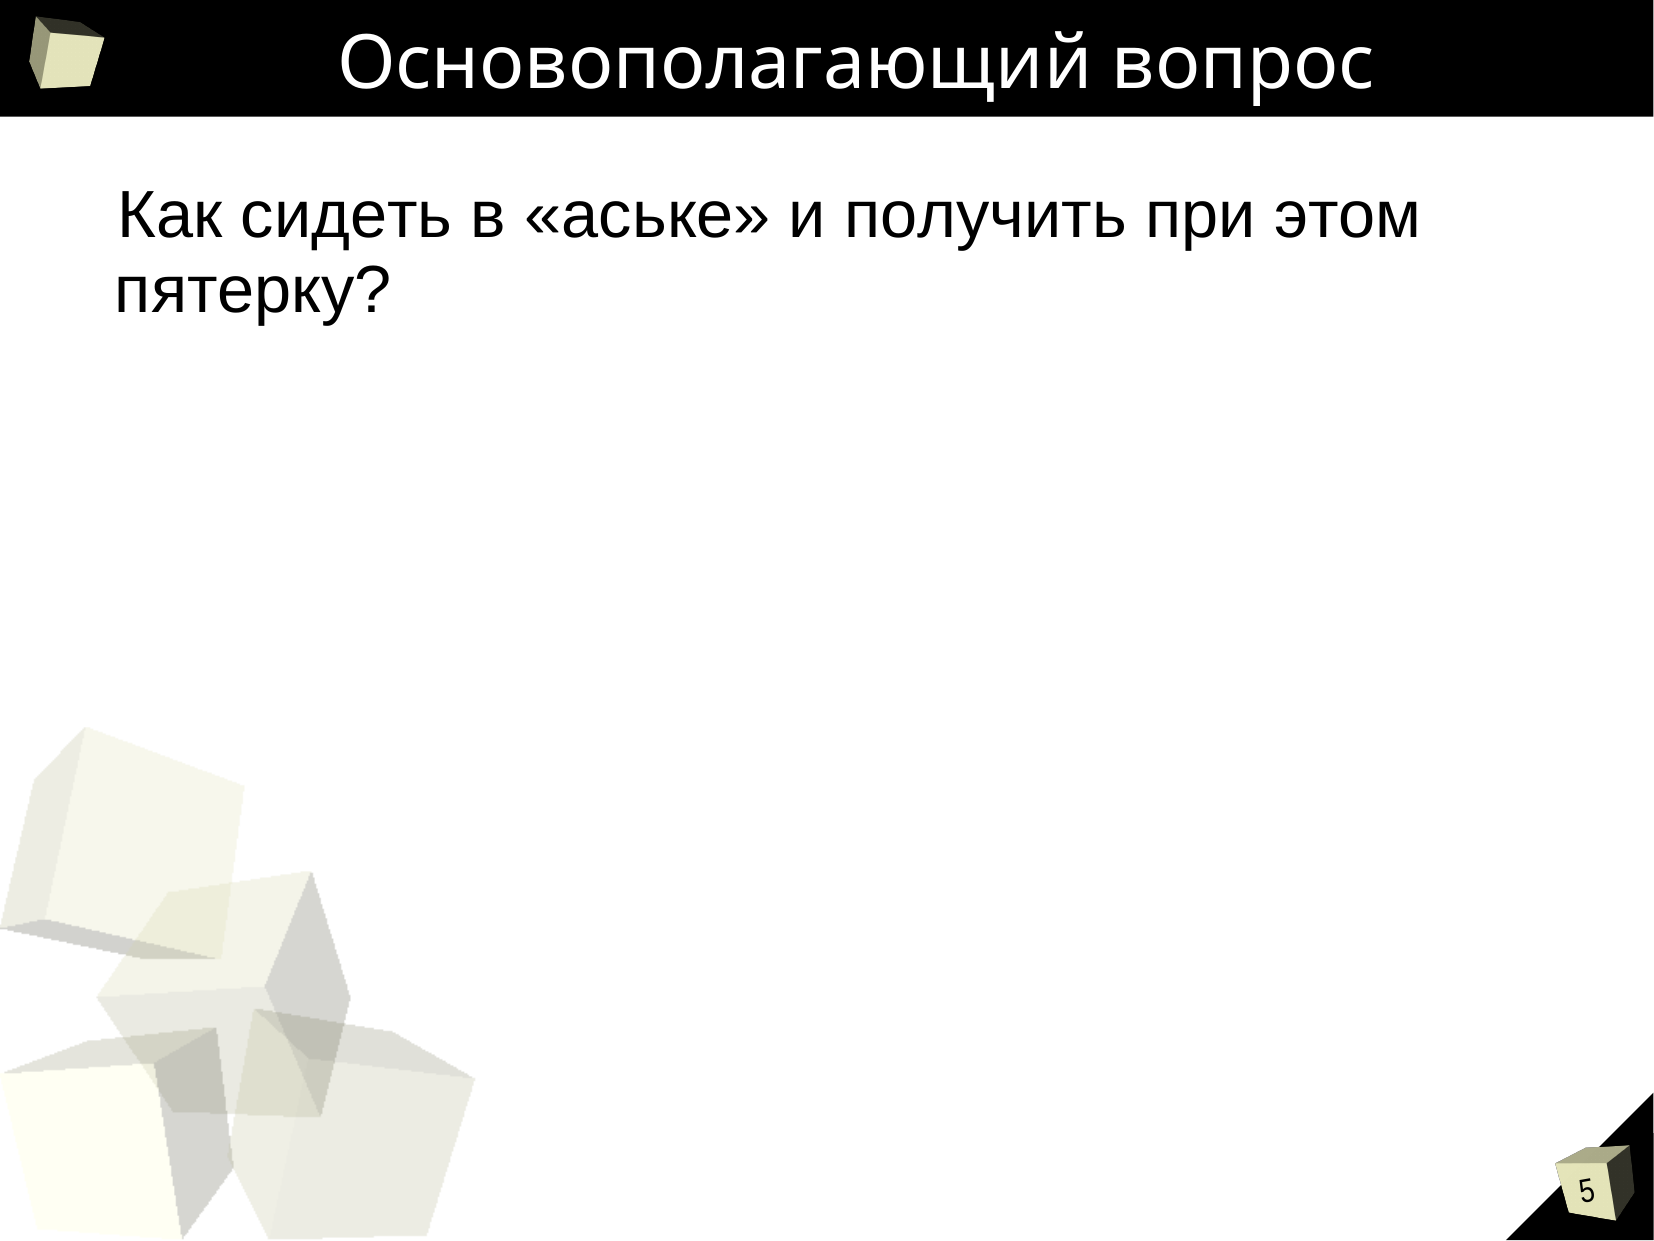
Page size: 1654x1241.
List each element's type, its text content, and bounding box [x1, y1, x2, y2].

title Основополагающий вопрос [118, 0, 1595, 119]
picture [0, 726, 477, 1241]
list Как сидеть в «аське» и получить при этом пятерку? [44, 177, 1611, 1214]
